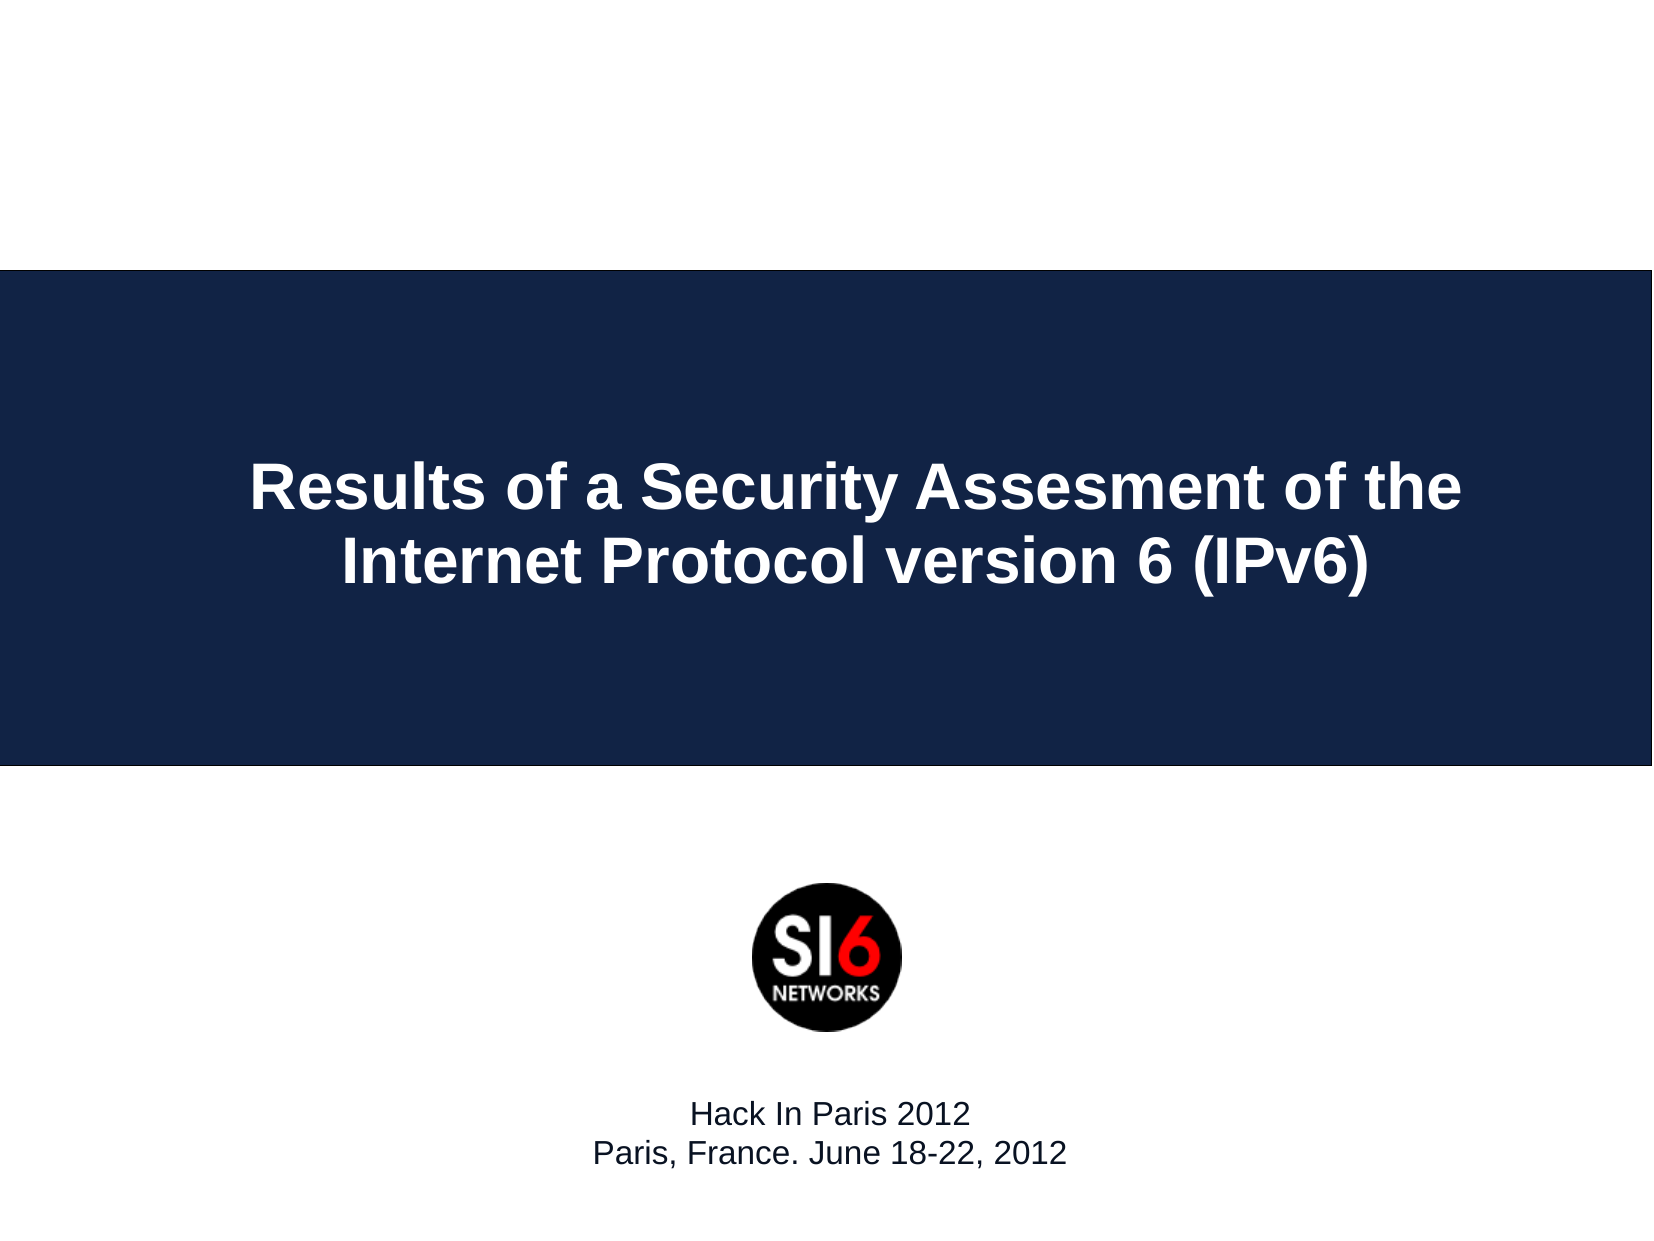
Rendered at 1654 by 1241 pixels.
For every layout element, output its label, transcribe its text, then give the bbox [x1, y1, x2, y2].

list Results of a Security Assesment of the Internet Protocol version 6 (IPv6) [67, 450, 1591, 601]
picture [752, 883, 902, 1032]
list Hack In Paris 2012 Paris, France. June 18-22, 2012 [330, 1095, 1261, 1201]
